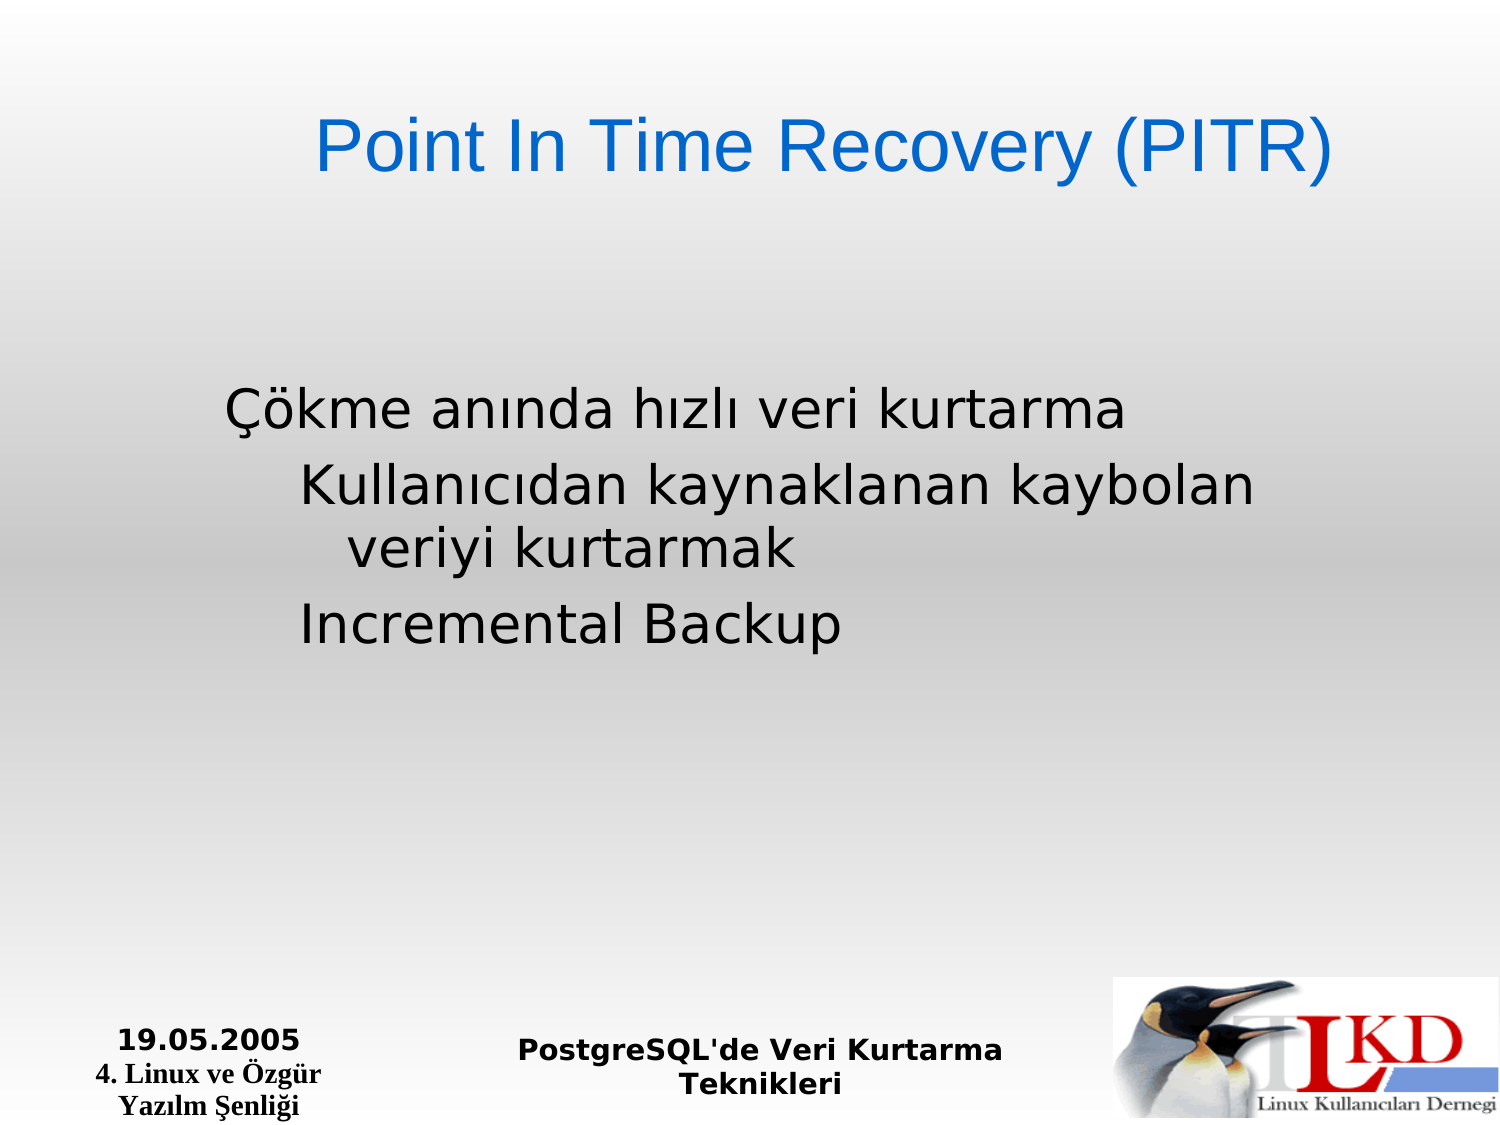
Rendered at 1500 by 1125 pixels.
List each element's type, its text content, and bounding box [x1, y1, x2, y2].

list Çökme anında hızlı veri kurtarma Kullanıcıdan kaynaklanan kaybolan veriyi kurtarmak Incremental Backup [224, 299, 1425, 975]
picture [1113, 977, 1499, 1118]
title Point In Time Recovery (PITR) [224, 29, 1425, 257]
